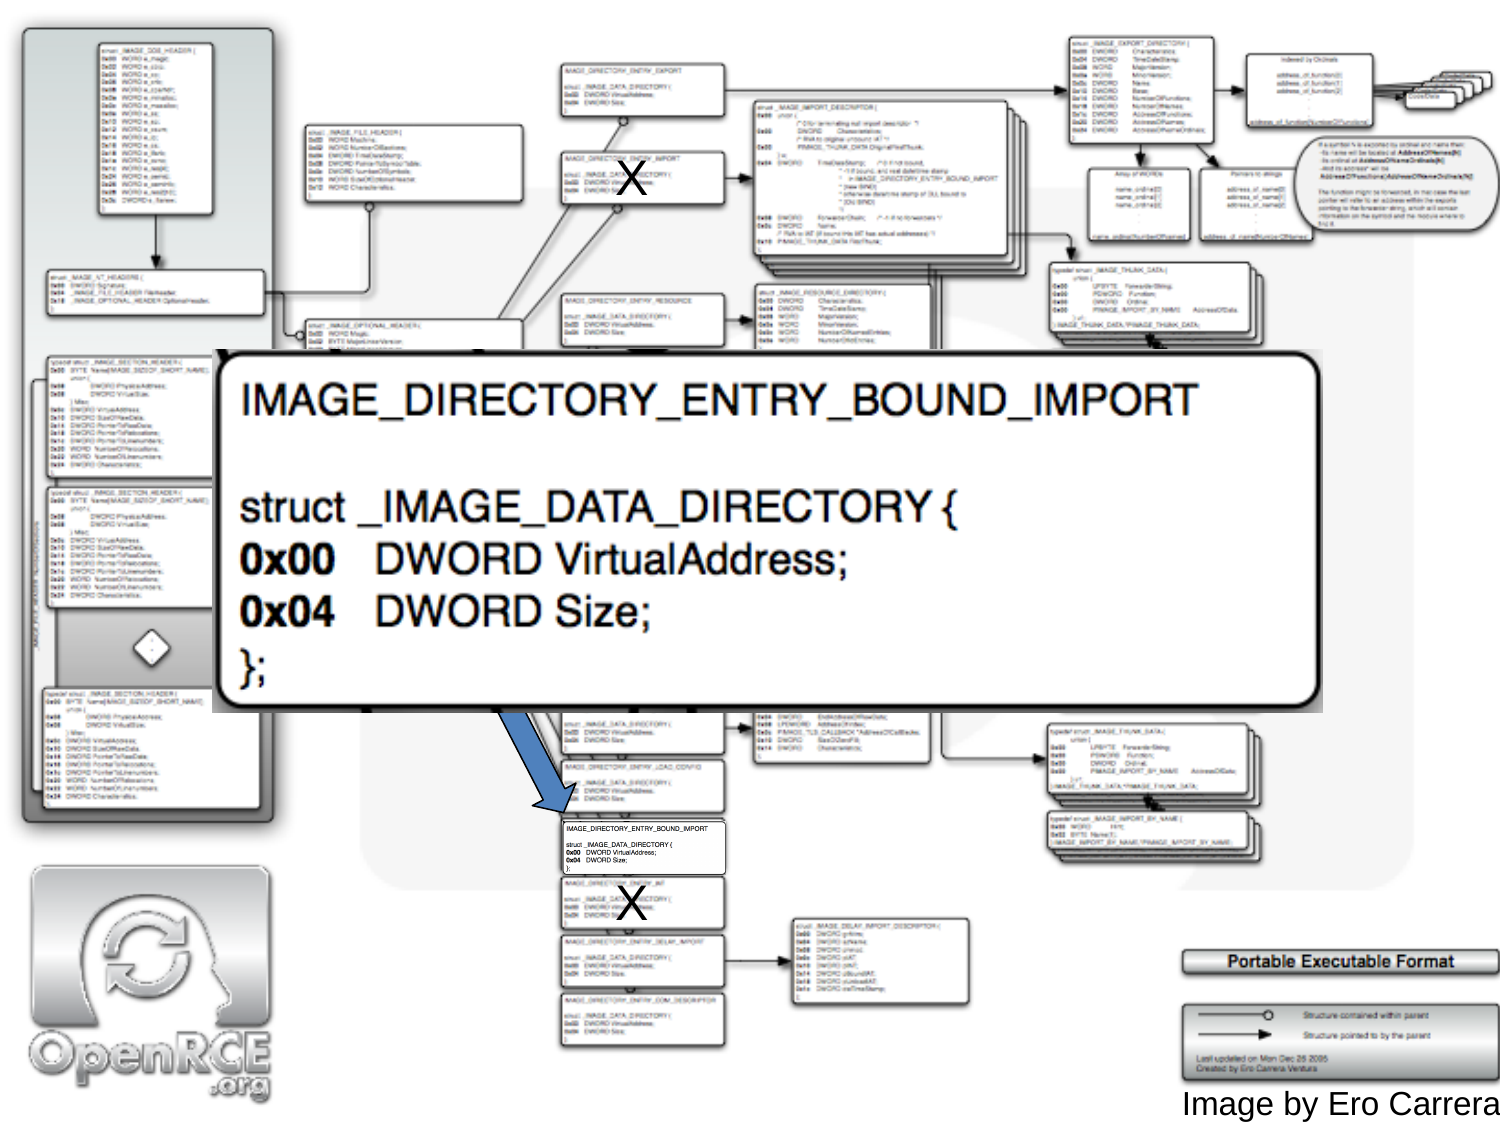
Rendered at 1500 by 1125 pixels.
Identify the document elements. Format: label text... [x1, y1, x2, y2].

text_box X [600, 862, 664, 938]
picture [0, 6, 1500, 1125]
text_box Image by Ero Carrera [1167, 1074, 1500, 1125]
text_box X [600, 137, 664, 213]
text_box [498, 713, 576, 813]
